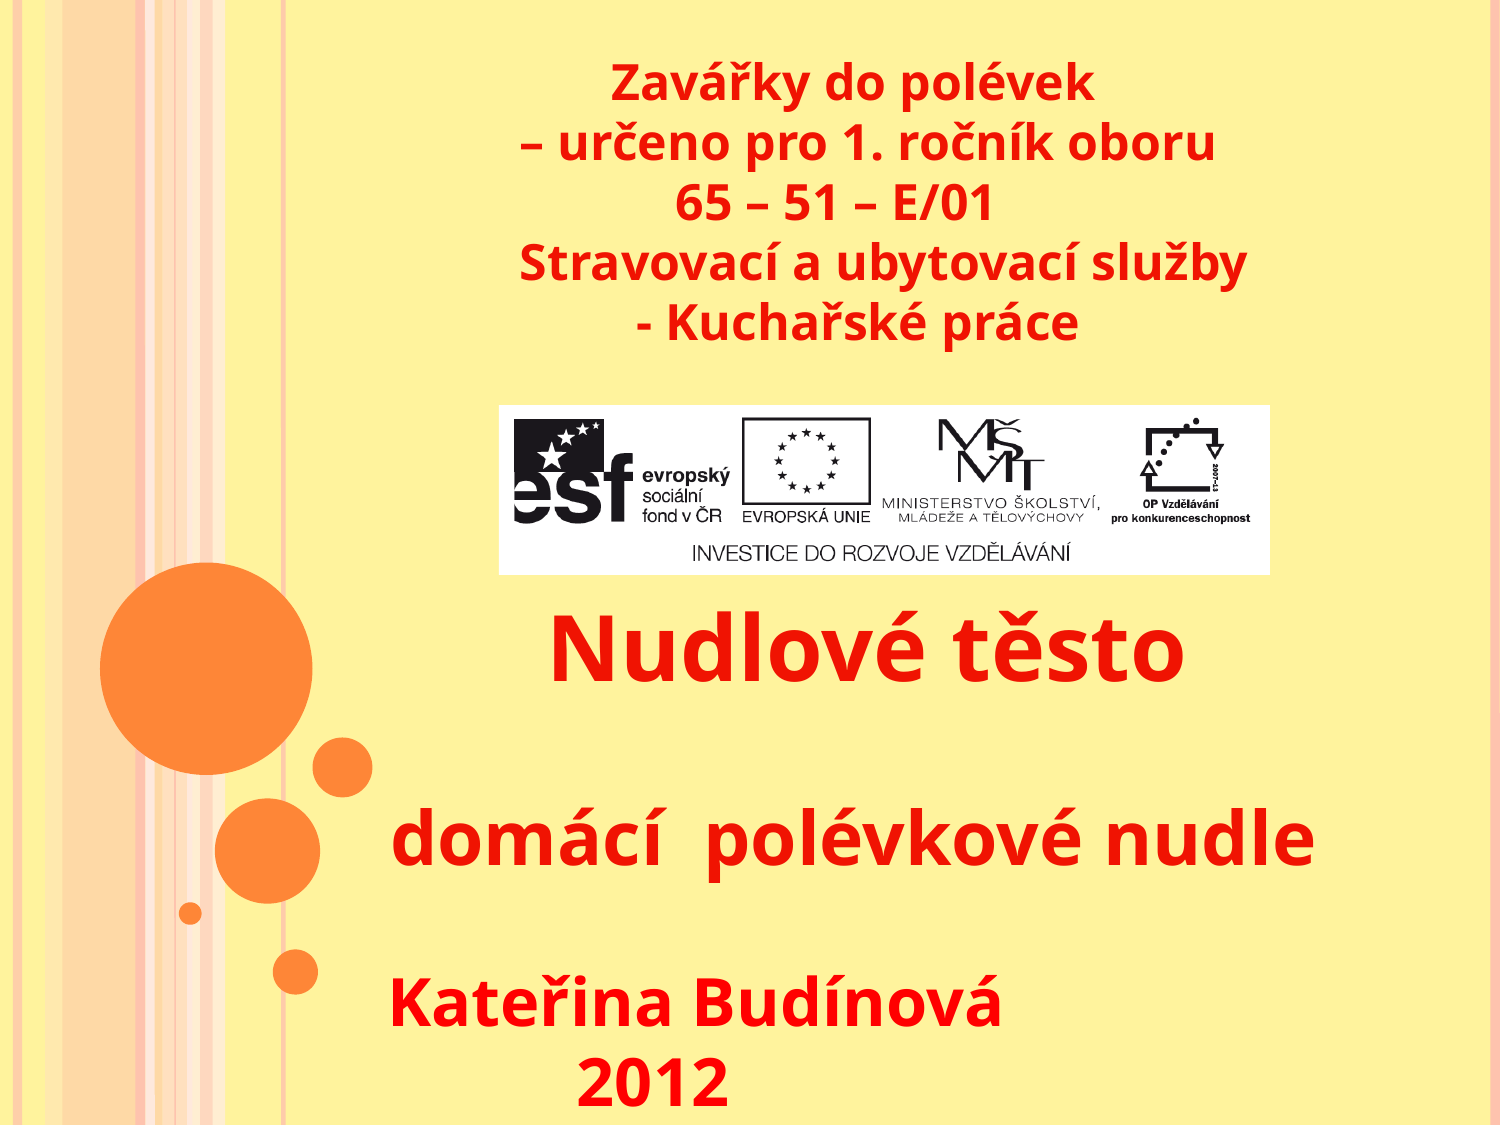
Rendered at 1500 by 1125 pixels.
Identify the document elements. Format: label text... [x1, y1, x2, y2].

picture [498, 405, 1270, 575]
subtitle Kateřina Budínová 2012 [372, 952, 1441, 1055]
title Zavářky do polévek – určeno pro 1. ročník oboru 65 – 51 – E/01 Stravovací a ubytovací služby - Kuchařské práce Nudlové těsto domácí polévkové nudle [375, 42, 1388, 952]
